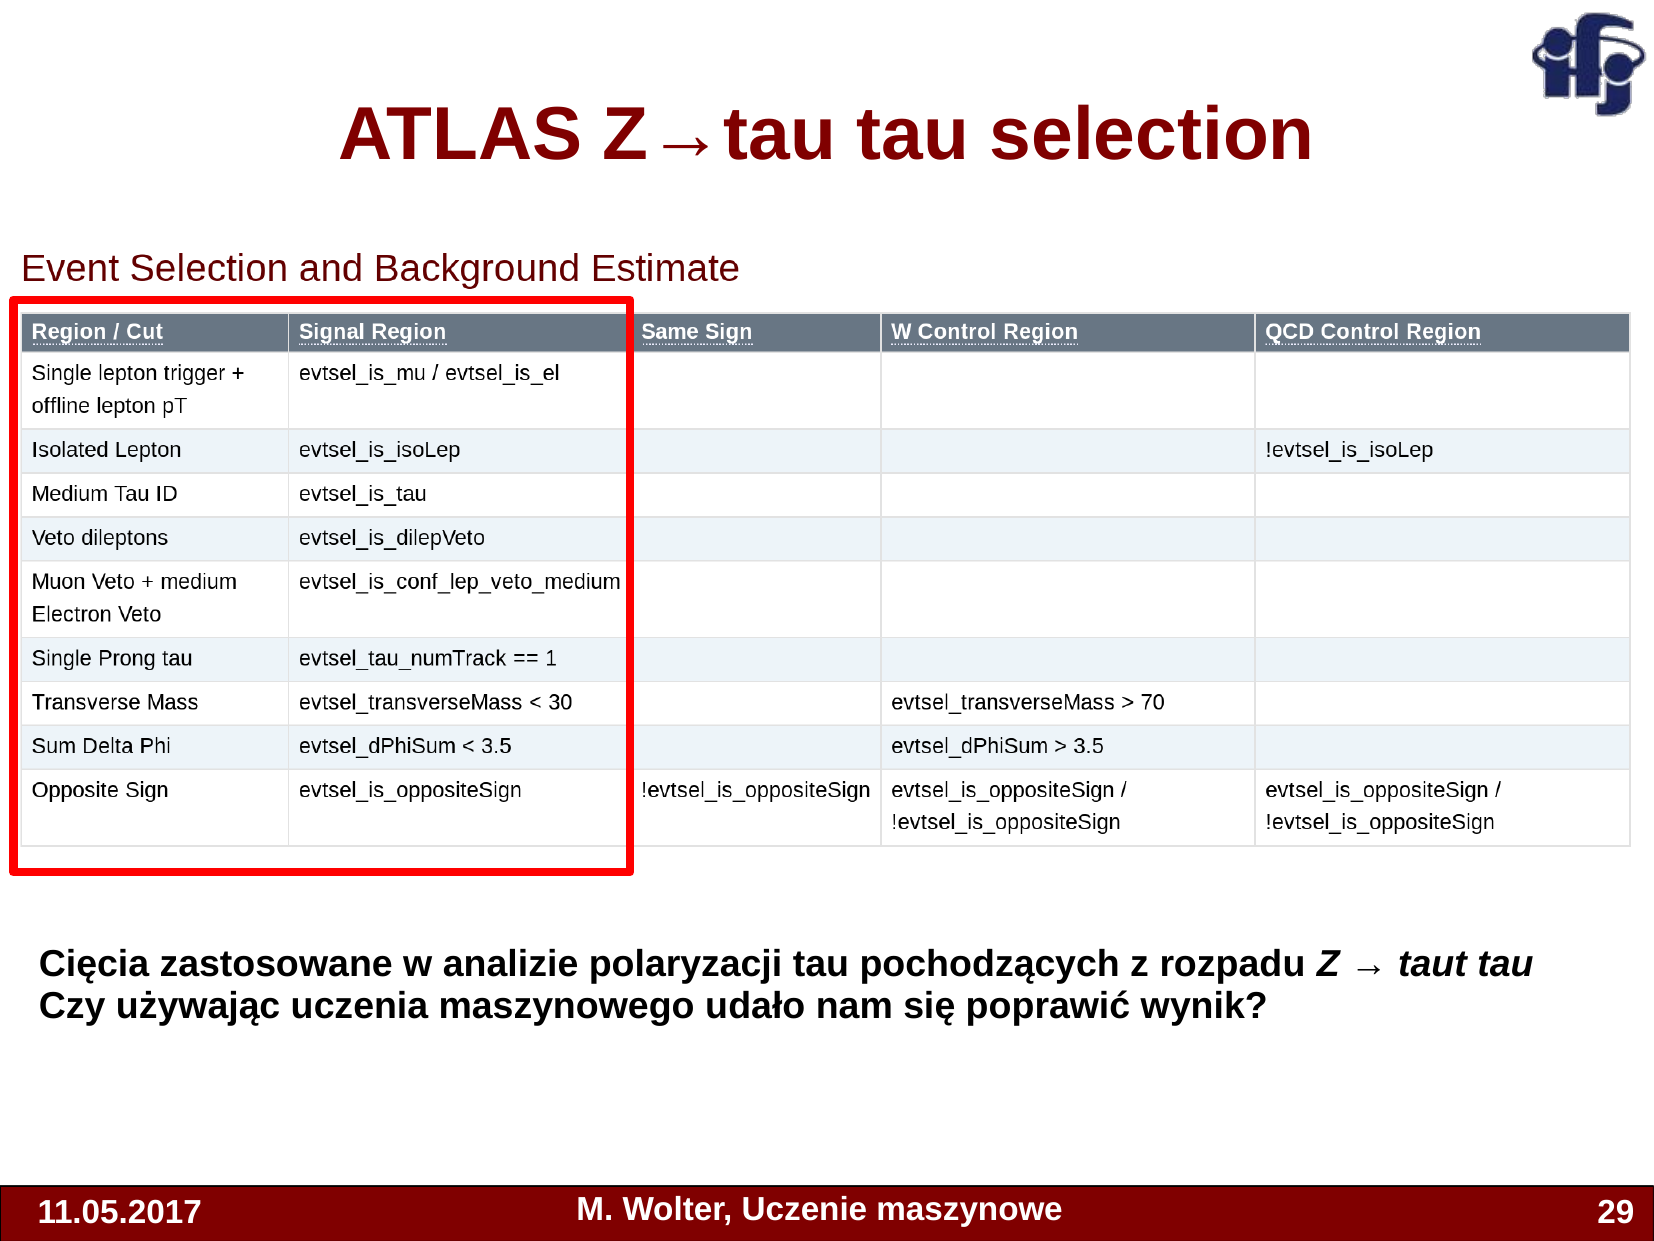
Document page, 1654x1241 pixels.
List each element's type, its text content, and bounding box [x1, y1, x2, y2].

text_box Cięcia zastosowane w analizie polaryzacji tau pochodzących z rozpadu Z → taut tau Czy używając uczenia maszynowego udało nam się poprawić wynik? [24, 935, 1630, 1035]
picture [18, 304, 626, 868]
picture [1525, 0, 1654, 129]
picture [1, 236, 1654, 873]
title ATLAS Z→tau tau selection [82, 25, 1571, 233]
